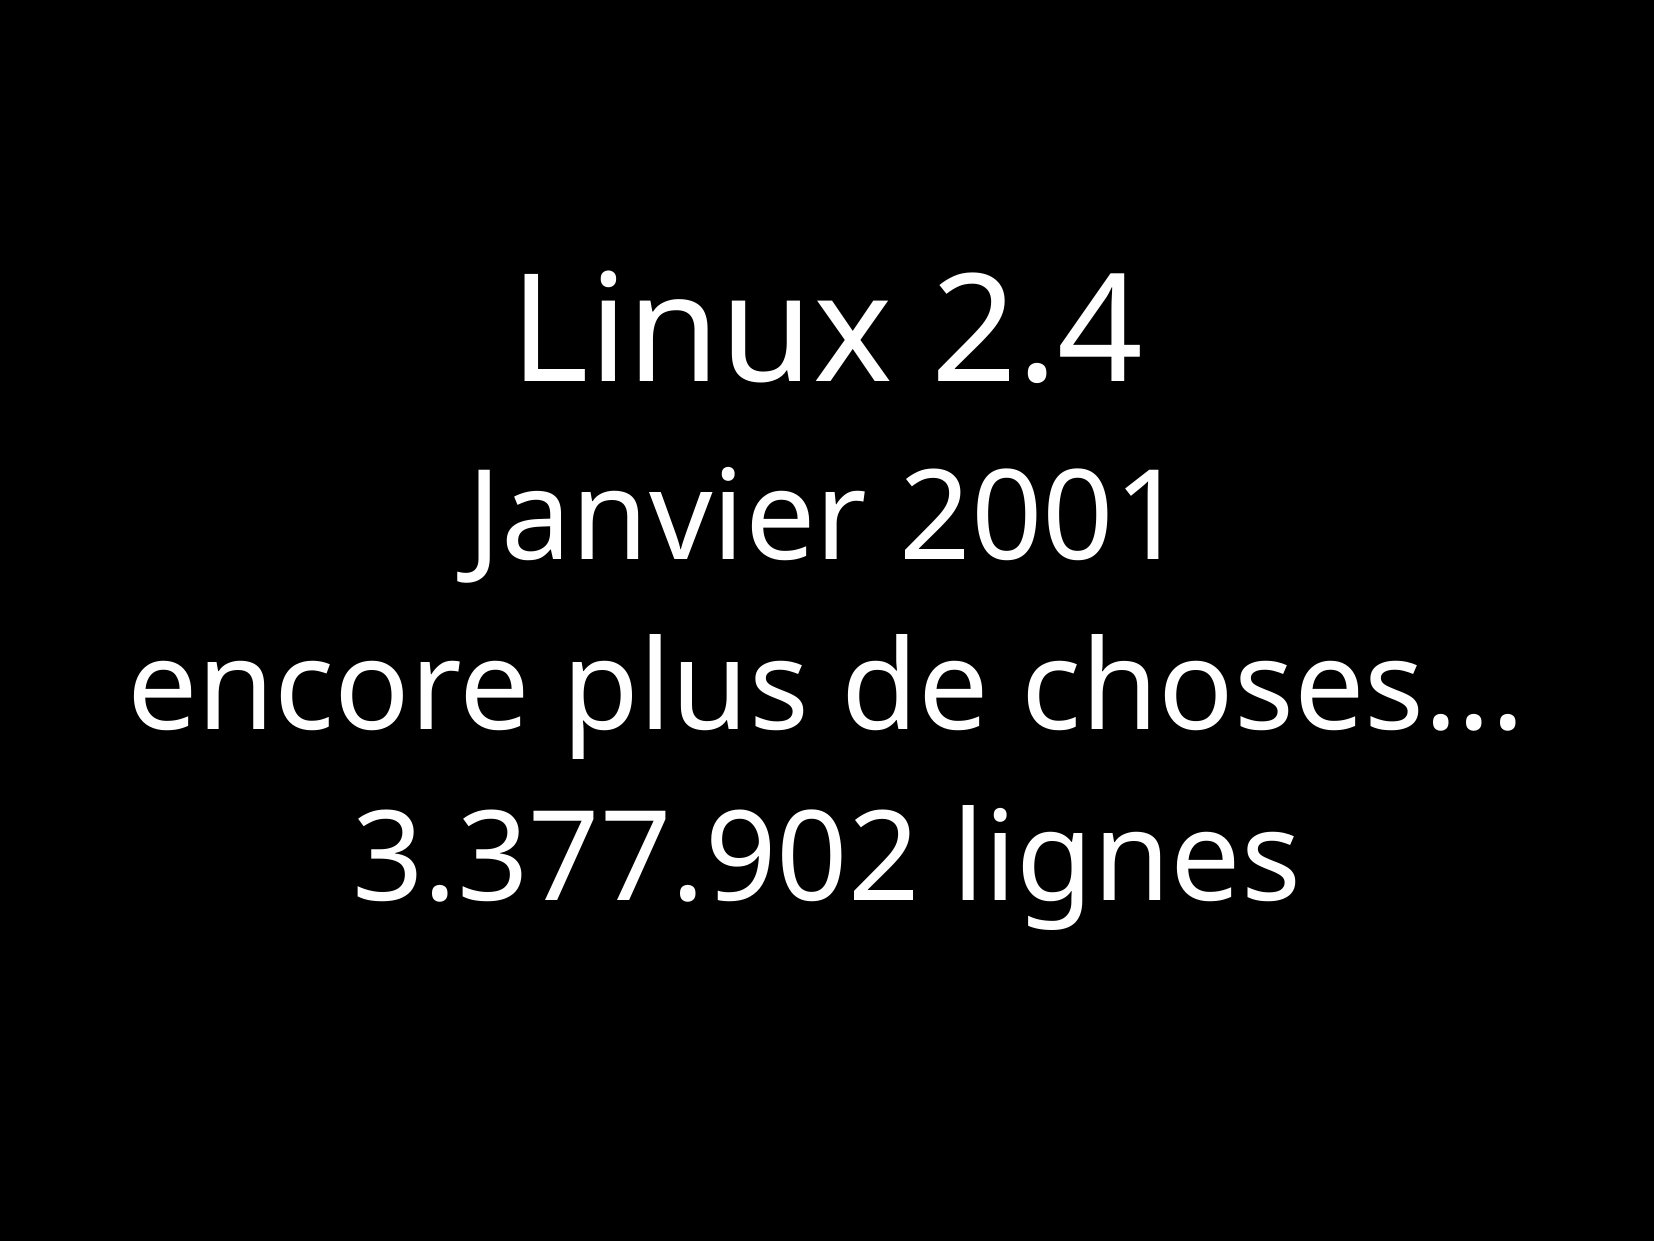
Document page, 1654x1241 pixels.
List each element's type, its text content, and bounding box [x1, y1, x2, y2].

subtitle Linux 2.4 Janvier 2001 encore plus de choses... 3.377.902 lignes [82, 49, 1571, 1109]
